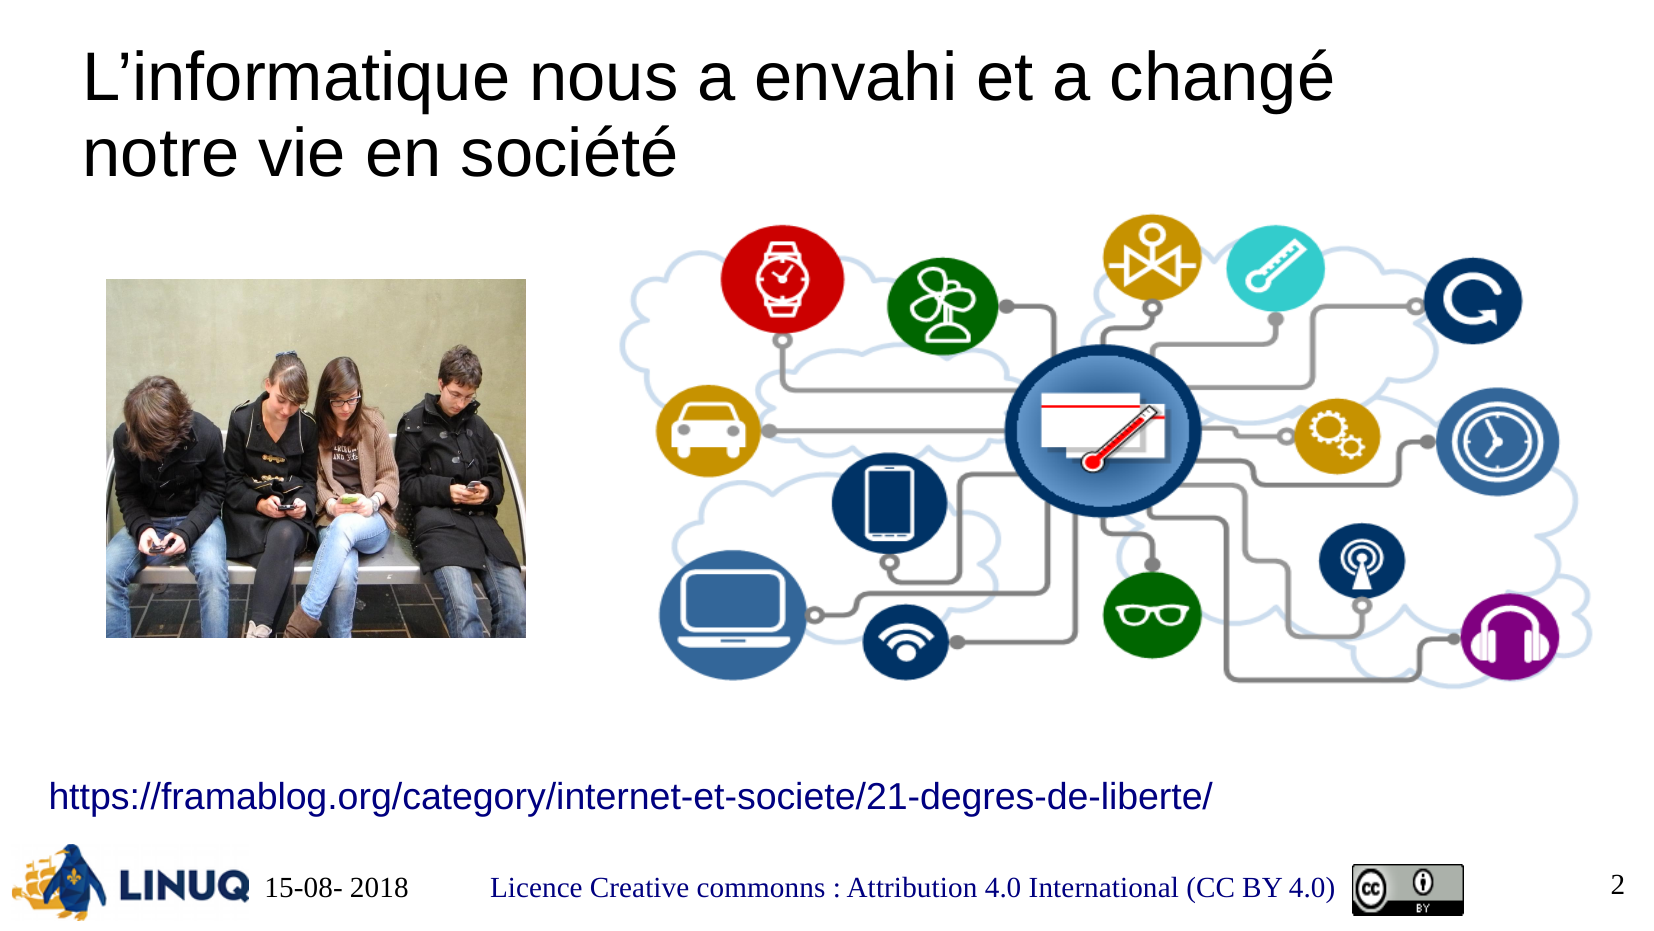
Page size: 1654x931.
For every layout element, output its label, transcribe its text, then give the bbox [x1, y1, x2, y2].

picture [11, 844, 249, 921]
picture [598, 192, 1607, 700]
title L’informatique nous a envahi et a changé notre vie en société [82, 37, 1571, 193]
picture [1352, 864, 1464, 916]
picture [106, 279, 526, 638]
text_box https://framablog.org/category/internet-et-societe/21-degres-de-liberte/ [33, 767, 1229, 825]
